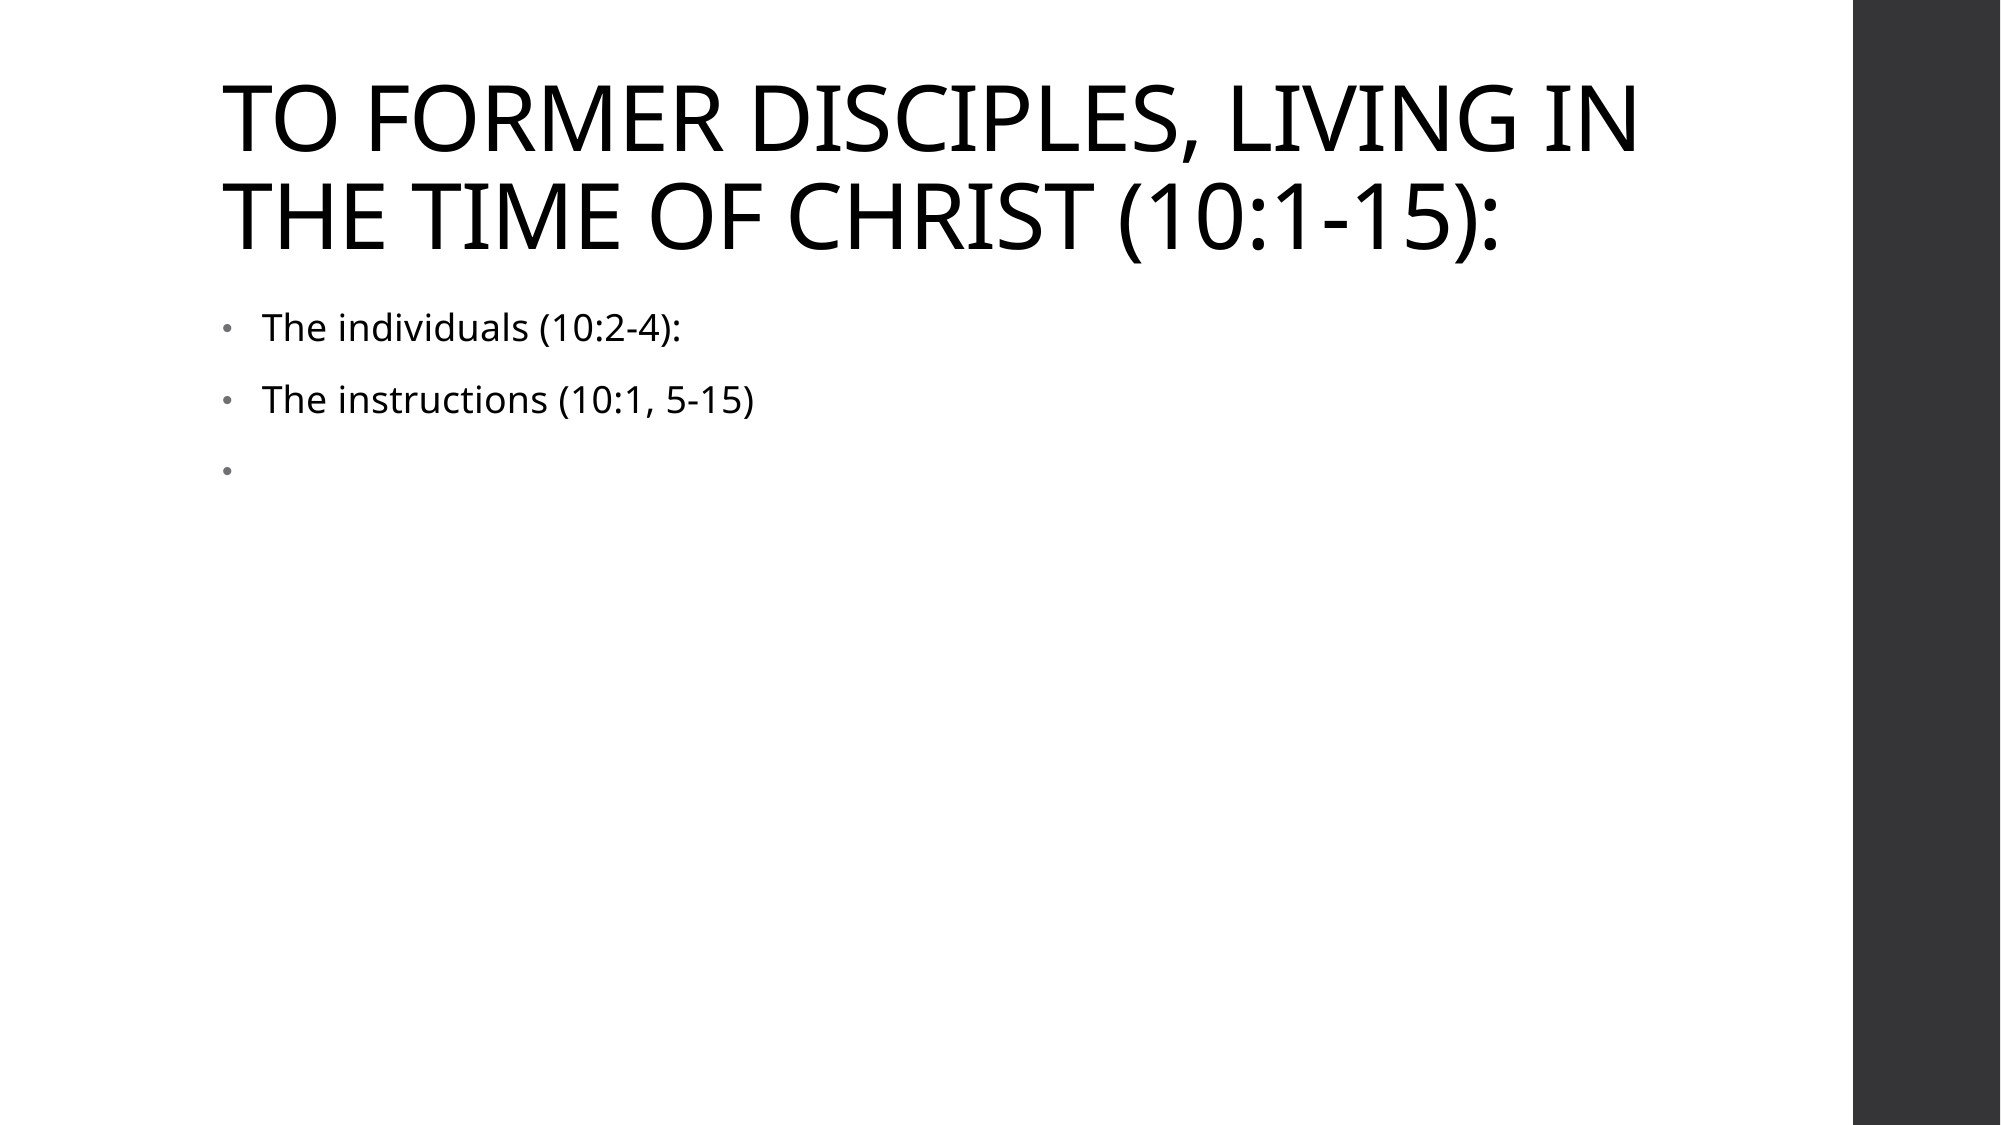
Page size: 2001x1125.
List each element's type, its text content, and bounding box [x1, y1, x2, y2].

list The individuals (10:2-4): The instructions (10:1, 5-15) [206, 299, 1617, 1014]
title TO FORMER DISCIPLES, LIVING IN THE TIME OF CHRIST (10:1-15): [206, 60, 1797, 278]
